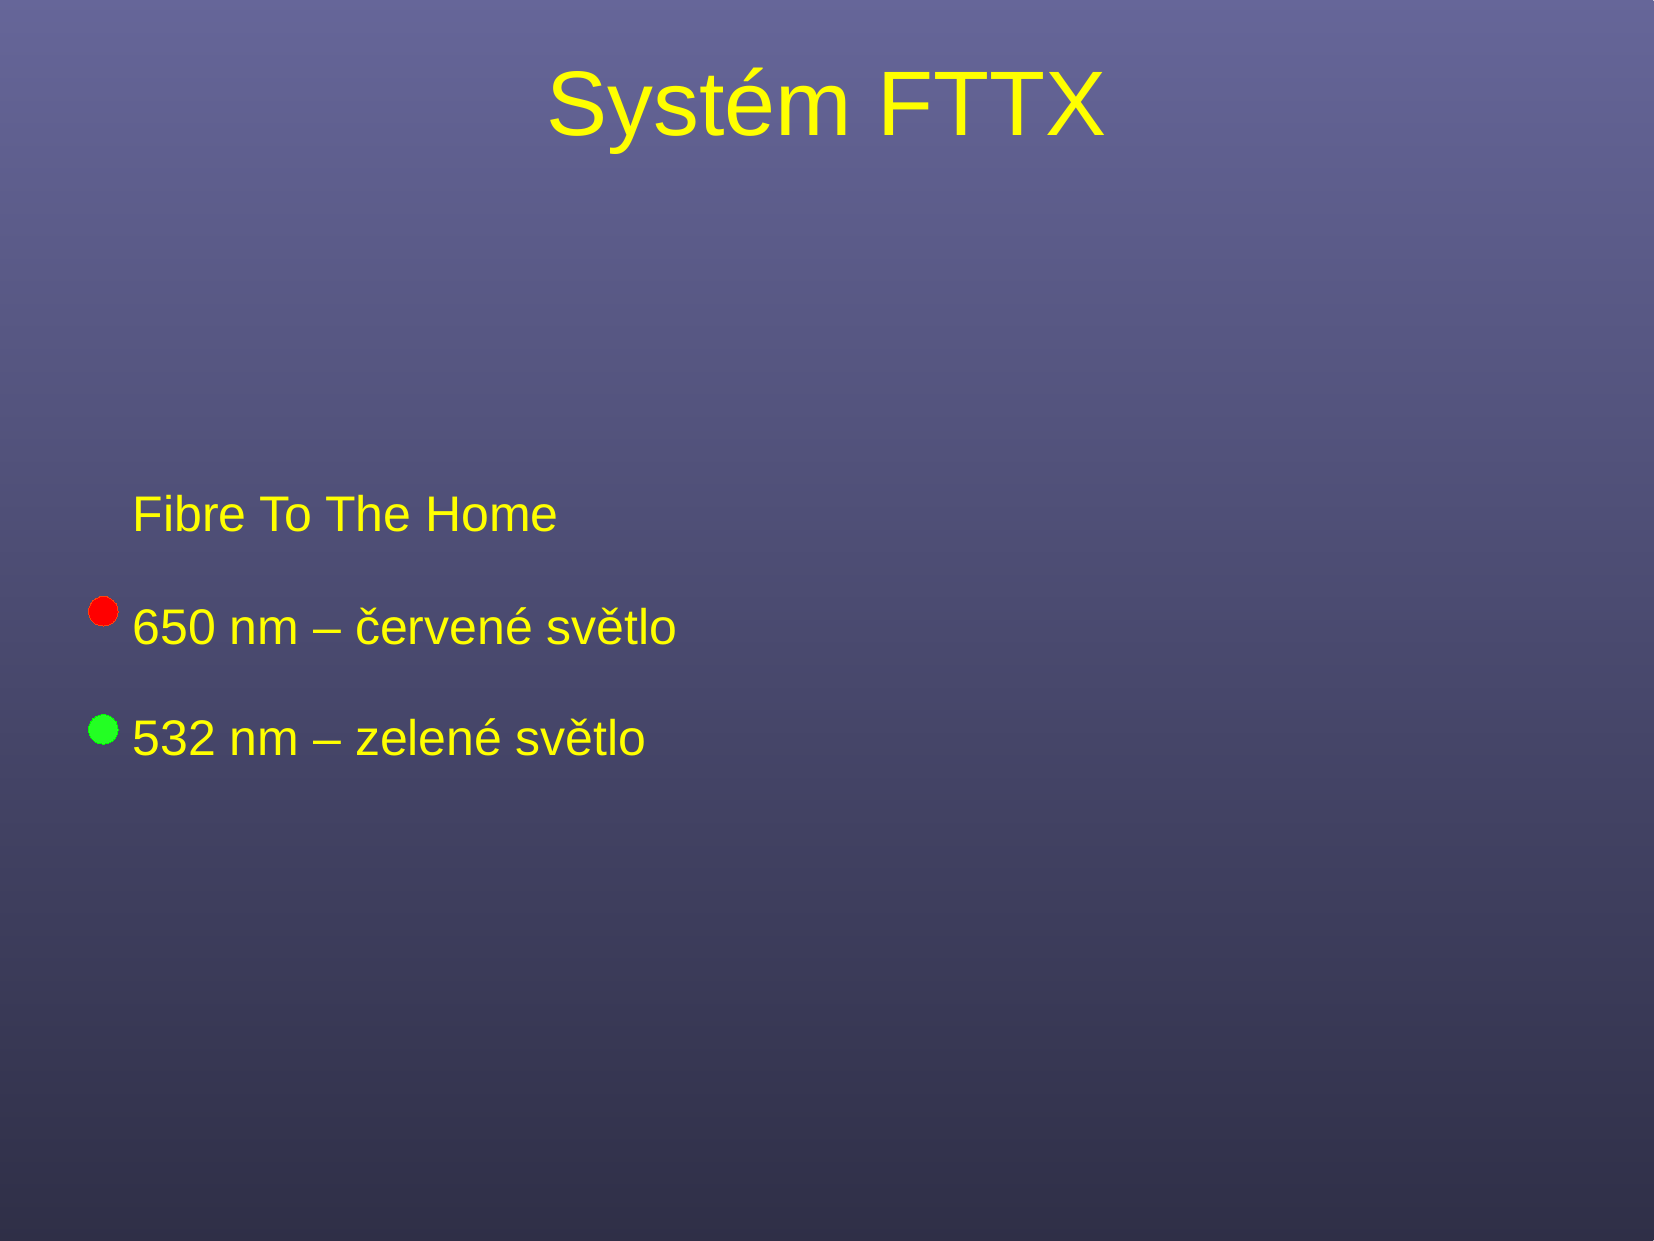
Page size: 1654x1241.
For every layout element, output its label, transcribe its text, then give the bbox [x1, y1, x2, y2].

text_box [88, 596, 119, 627]
text_box [88, 714, 119, 745]
title Systém FTTX [82, 0, 1571, 208]
text_box 650 nm – červené světlo 532 nm – zelené světlo [118, 591, 709, 774]
text_box Fibre To The Home [118, 478, 591, 549]
picture [781, 172, 1637, 1201]
